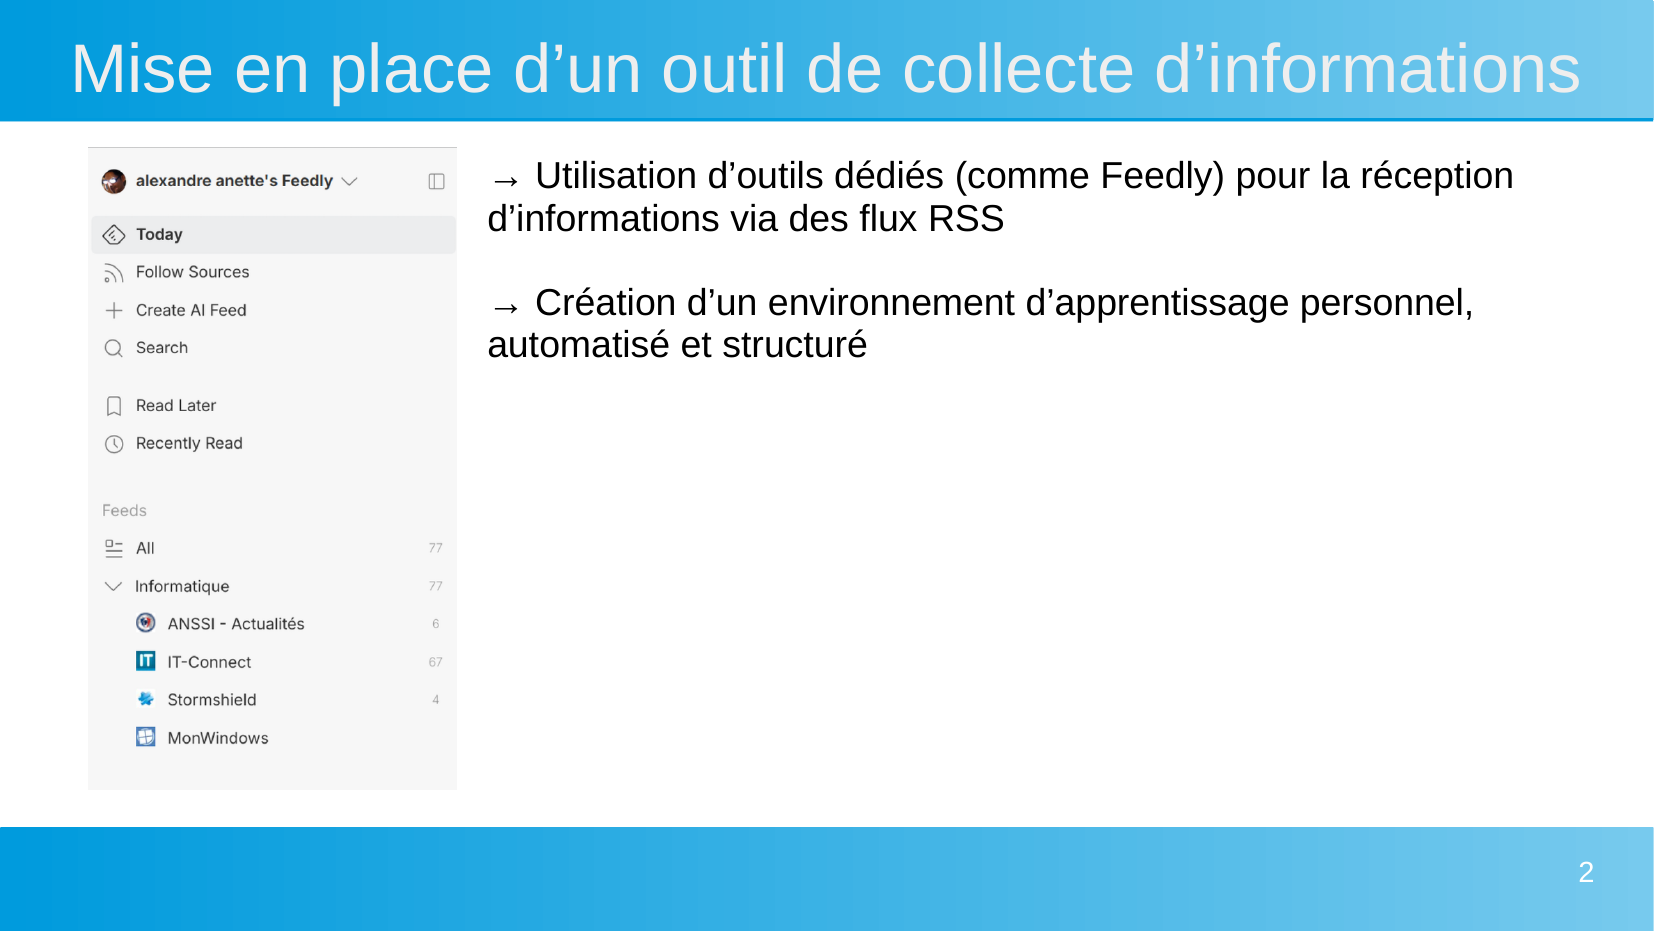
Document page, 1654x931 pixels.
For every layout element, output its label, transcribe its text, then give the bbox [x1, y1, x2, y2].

picture [88, 147, 457, 790]
text_box → Utilisation d’outils dédiés (comme Feedly) pour la réception d’informations via des flux RSS → Création d’un environnement d’apprentissage personnel, automatisé et structuré [472, 147, 1625, 798]
title Mise en place d’un outil de collecte d’informations [59, 29, 1595, 108]
